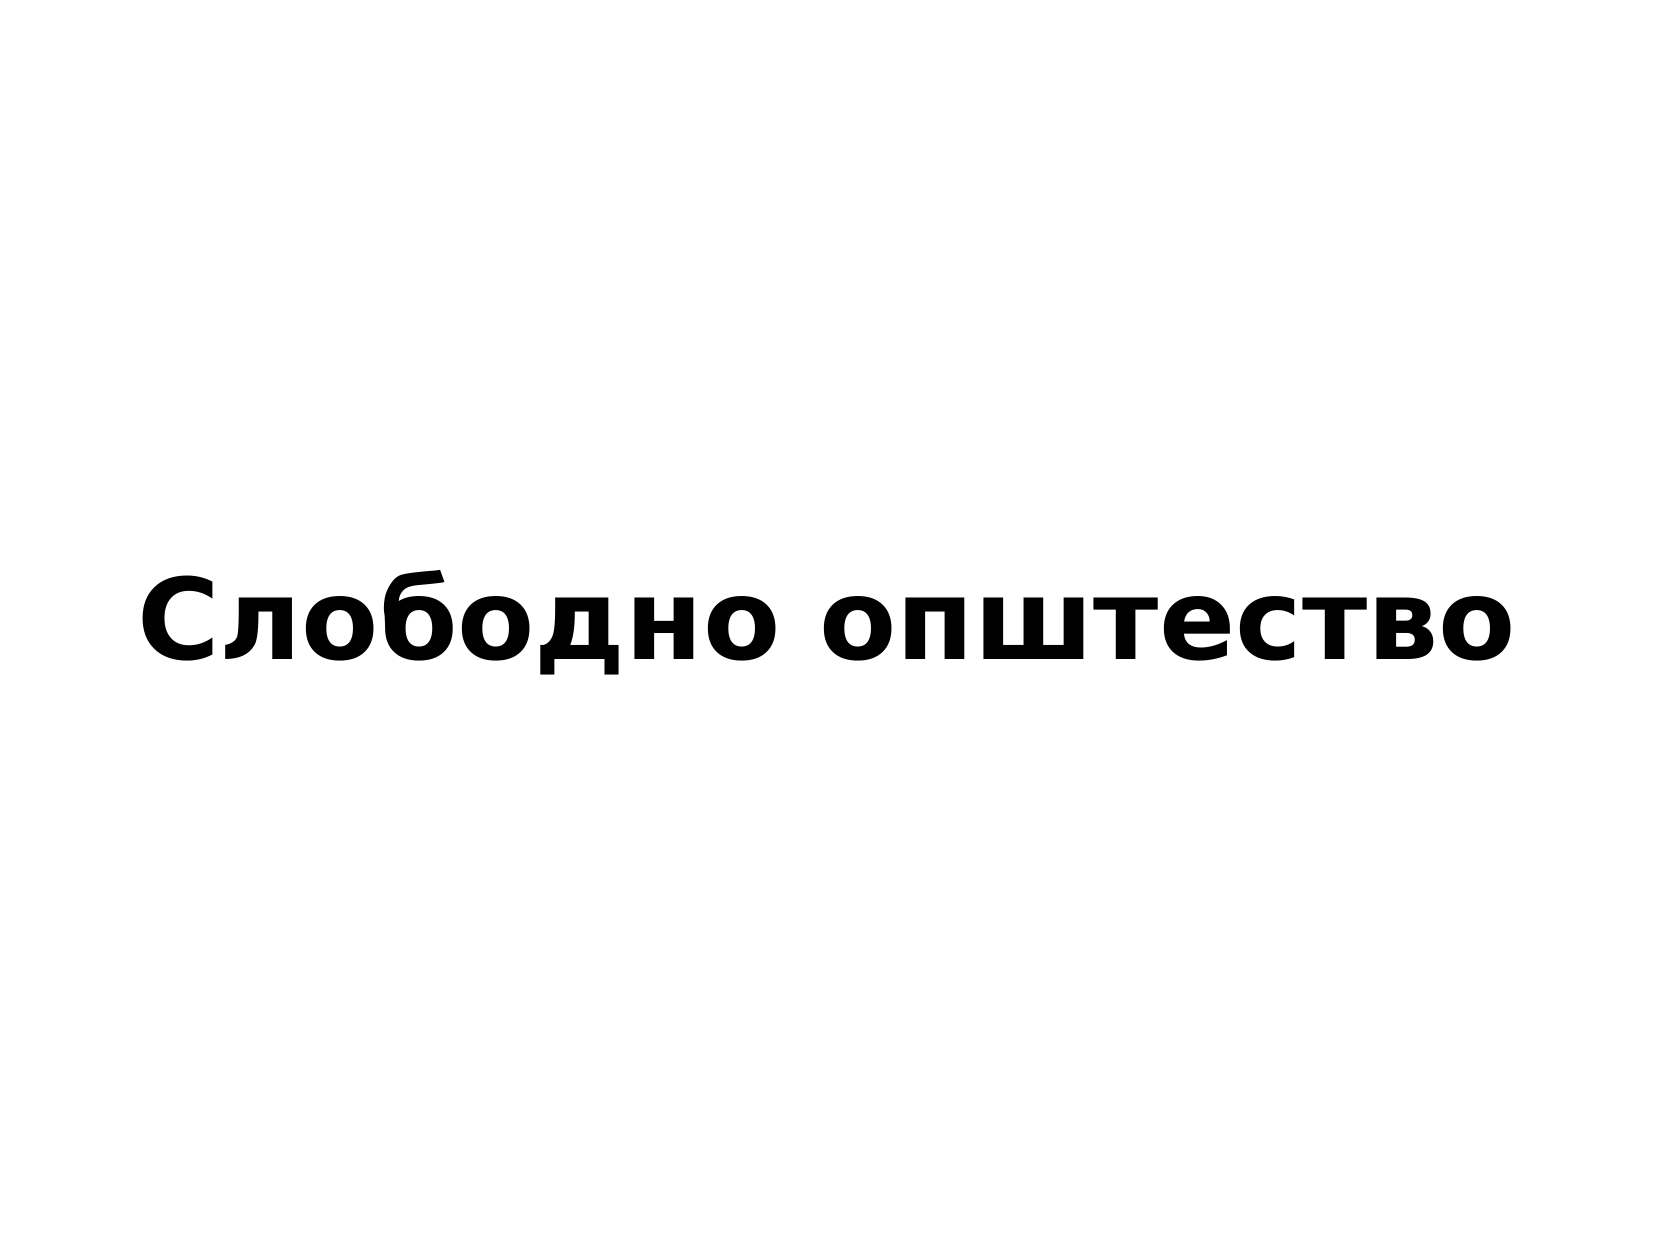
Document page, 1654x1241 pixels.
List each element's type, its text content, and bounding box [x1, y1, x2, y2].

subtitle Слободно општество [0, 0, 1654, 1241]
